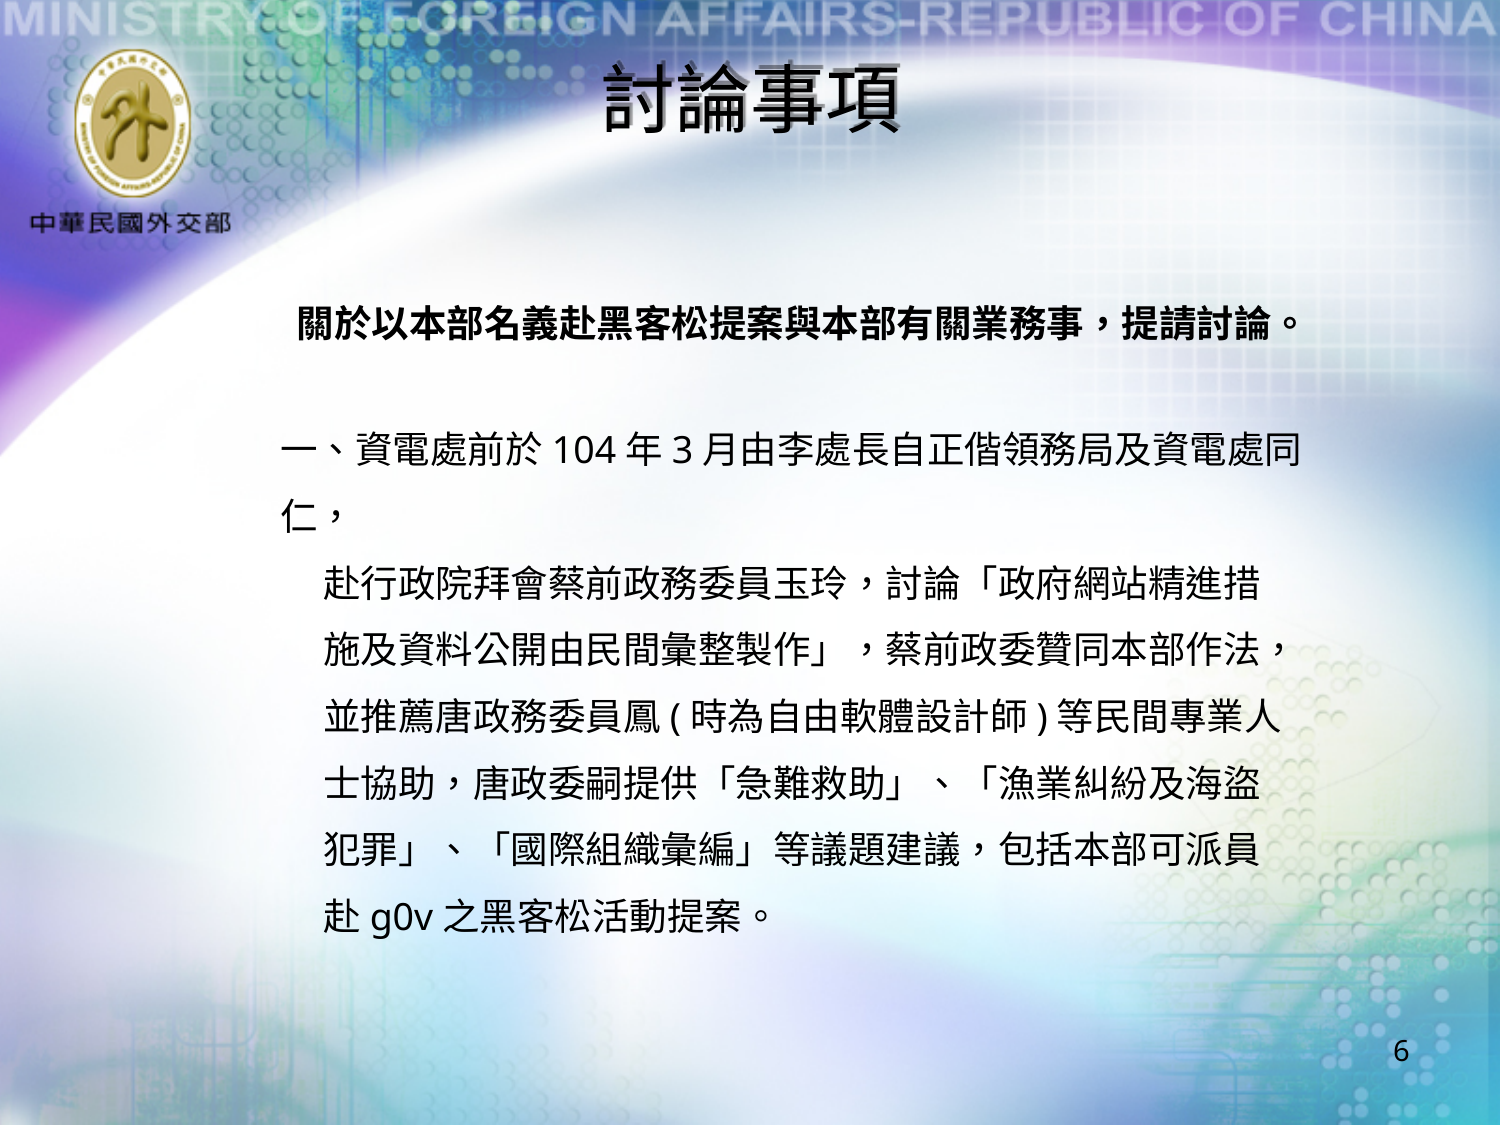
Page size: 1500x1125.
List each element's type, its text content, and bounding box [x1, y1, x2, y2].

text_box 一、資電處前於104年3月由李處長自正偕領務局及資電處同仁， 赴行政院拜會蔡前政務委員玉玲，討論「政府網站精進措 施及資料公開由民間彙整製作」，蔡前政委贊同本部作法， 並推薦唐政務委員鳳(時為自由軟體設計師)等民間專業人 士協助，唐政委嗣提供「急難救助」、「漁業糾紛及海盜 犯罪」、「國際組織彙編」等議題建議，包括本部可派員 赴g0v之黑客松活動提案。 [265, 397, 1341, 1013]
slide_number <編號> [1074, 1024, 1425, 1103]
text_box 討論事項 [74, 45, 1425, 233]
text_box 關於以本部名義赴黑客松提案與本部有關業務事，提請討論。 [281, 292, 1325, 353]
picture [0, 0, 1500, 1125]
